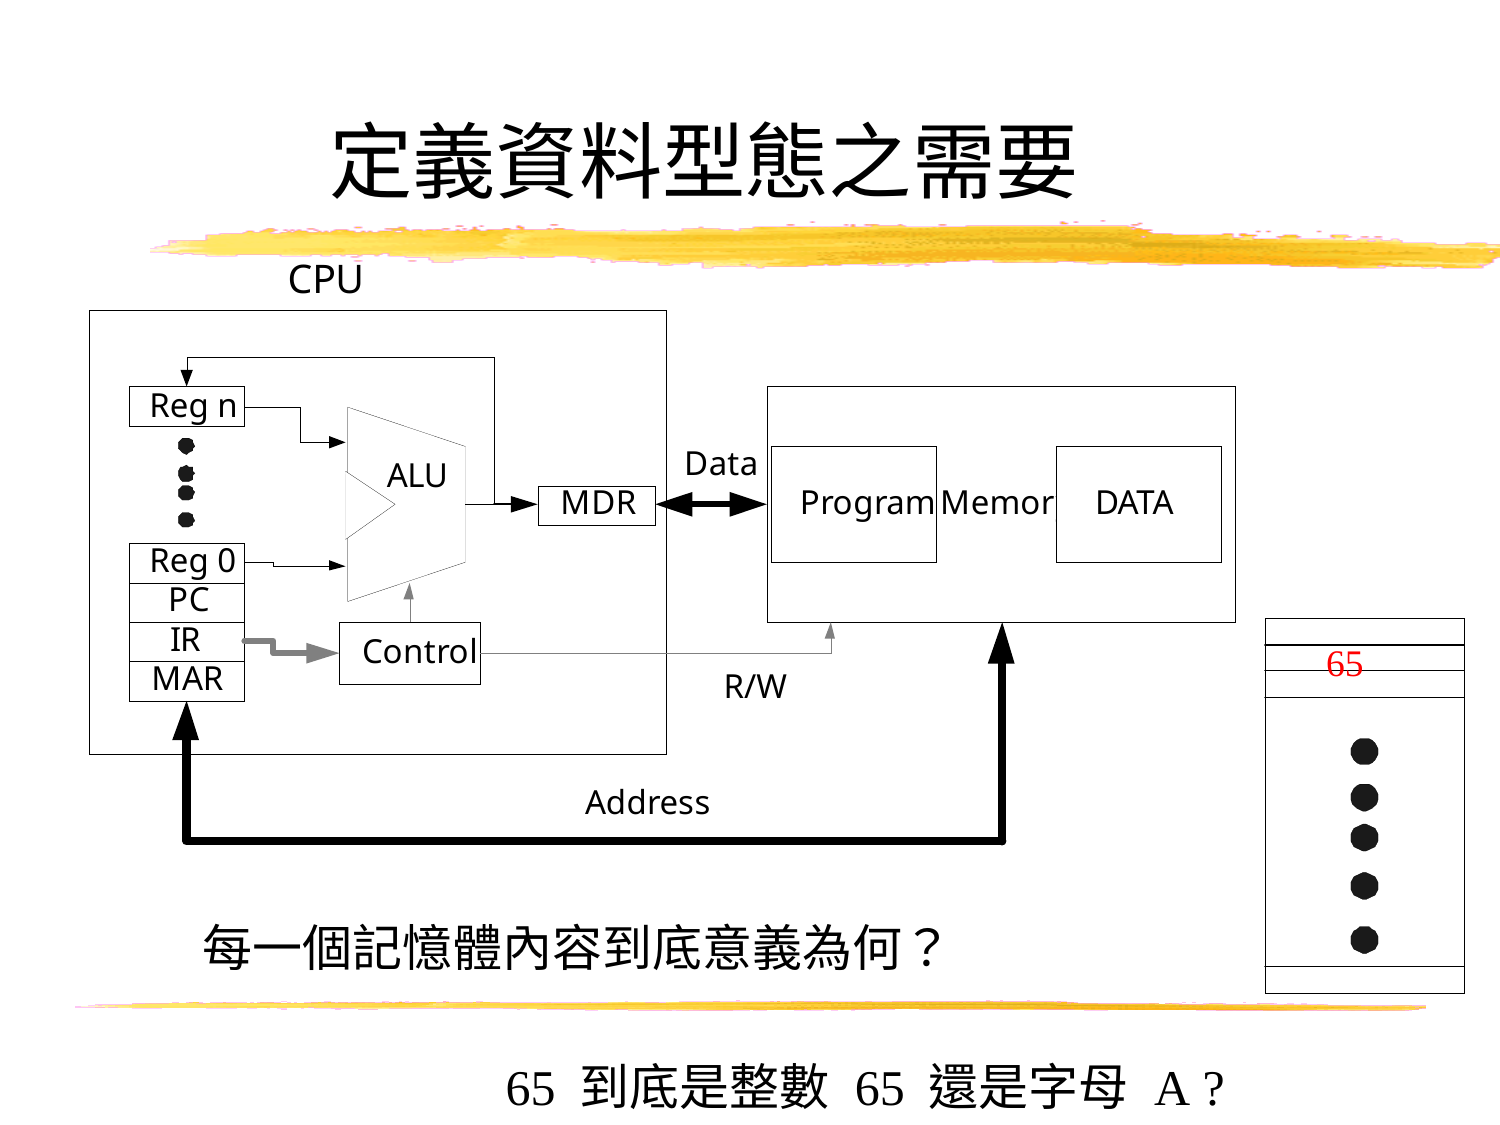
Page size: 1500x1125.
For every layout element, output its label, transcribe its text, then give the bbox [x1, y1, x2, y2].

text_box 65 [1325, 640, 1364, 683]
picture [150, 215, 1500, 279]
chart [87, 249, 1238, 865]
title 定義資料型態之需要 [66, 37, 1342, 225]
text_box 每一個記憶體內容到底意義為何？ [187, 900, 968, 976]
text_box 65 到底是整數 65 還是字母 A ? [505, 1041, 1225, 1104]
picture [75, 999, 1426, 1013]
chart [1261, 616, 1467, 995]
